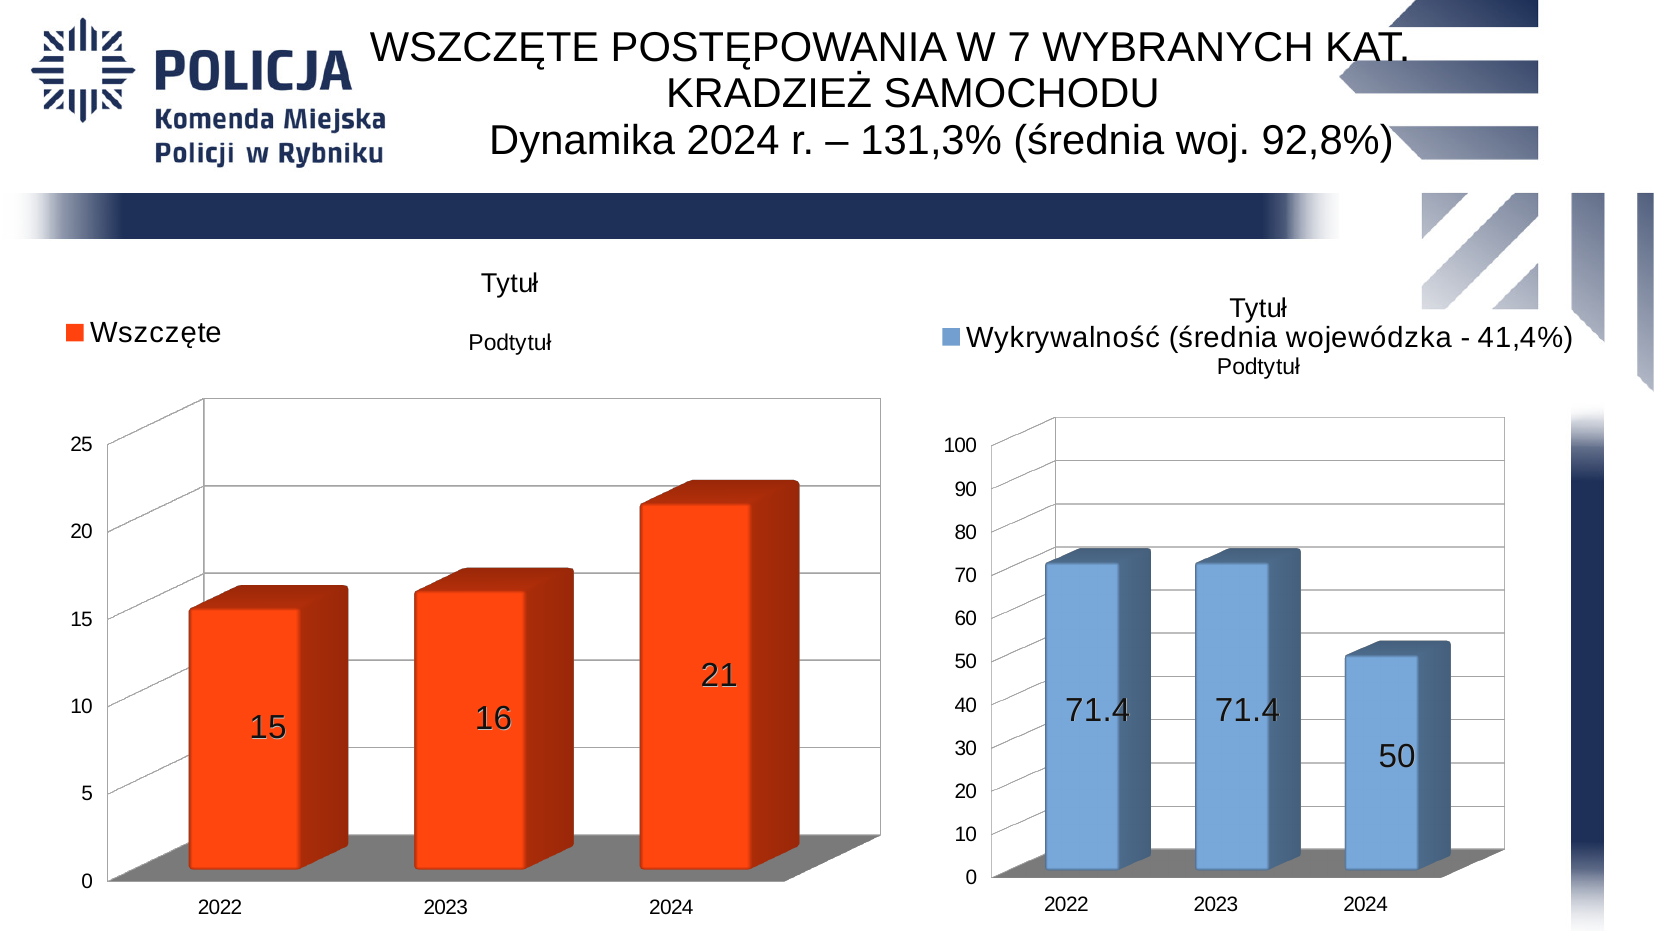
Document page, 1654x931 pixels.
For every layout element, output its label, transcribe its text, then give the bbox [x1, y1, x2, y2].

picture [0, 0, 1654, 931]
title WSZCZĘTE POSTĘPOWANIA W 7 WYBRANYCH KAT. KRADZIEŻ SAMOCHODU Dynamika 2024 r. – 131,3% (średnia woj. 92,8%) [82, 23, 1571, 210]
chart [0, 238, 1591, 931]
